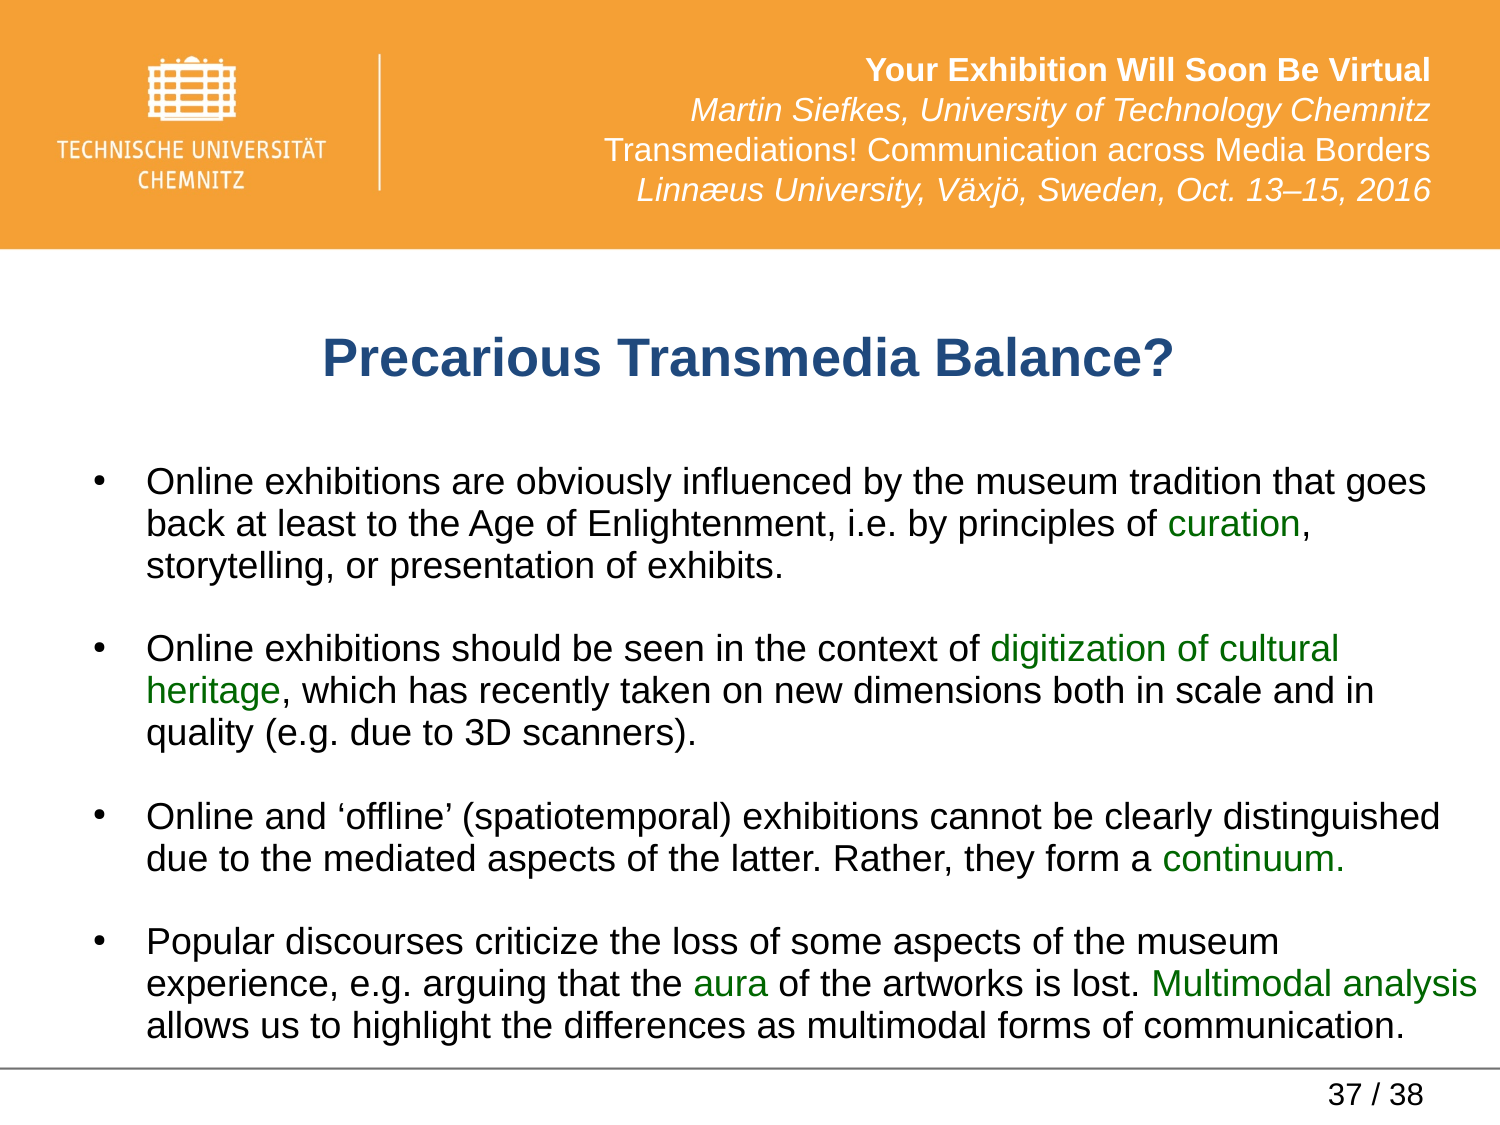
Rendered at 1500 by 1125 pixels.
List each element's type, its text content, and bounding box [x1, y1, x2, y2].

list Online exhibitions are obviously influenced by the museum tradition that goes back at least to the Age of Enlightenment, i.e. by principles of curation, storytelling, or presentation of exhibits. Online exhibitions should be seen in the context of digitization of cultural heritage, which has recently taken on new dimensions both in scale and in quality (e.g. due to 3D scanners). Online and ‘offline’ (spatiotemporal) exhibitions cannot be clearly distinguished due to the mediated aspects of the latter. Rather, they form a continuum. Popular discourses criticize the loss of some aspects of the museum experience, e.g. arguing that the aura of the artworks is lost. Multimodal analysis allows us to highlight the differences as multimodal forms of communication. [75, 460, 1479, 1026]
text_box Precarious Transmedia Balance? [59, 314, 1441, 449]
list [419, 45, 774, 197]
picture [0, 0, 1500, 1125]
text_box <Nummer> / 38 [1211, 1069, 1500, 1120]
